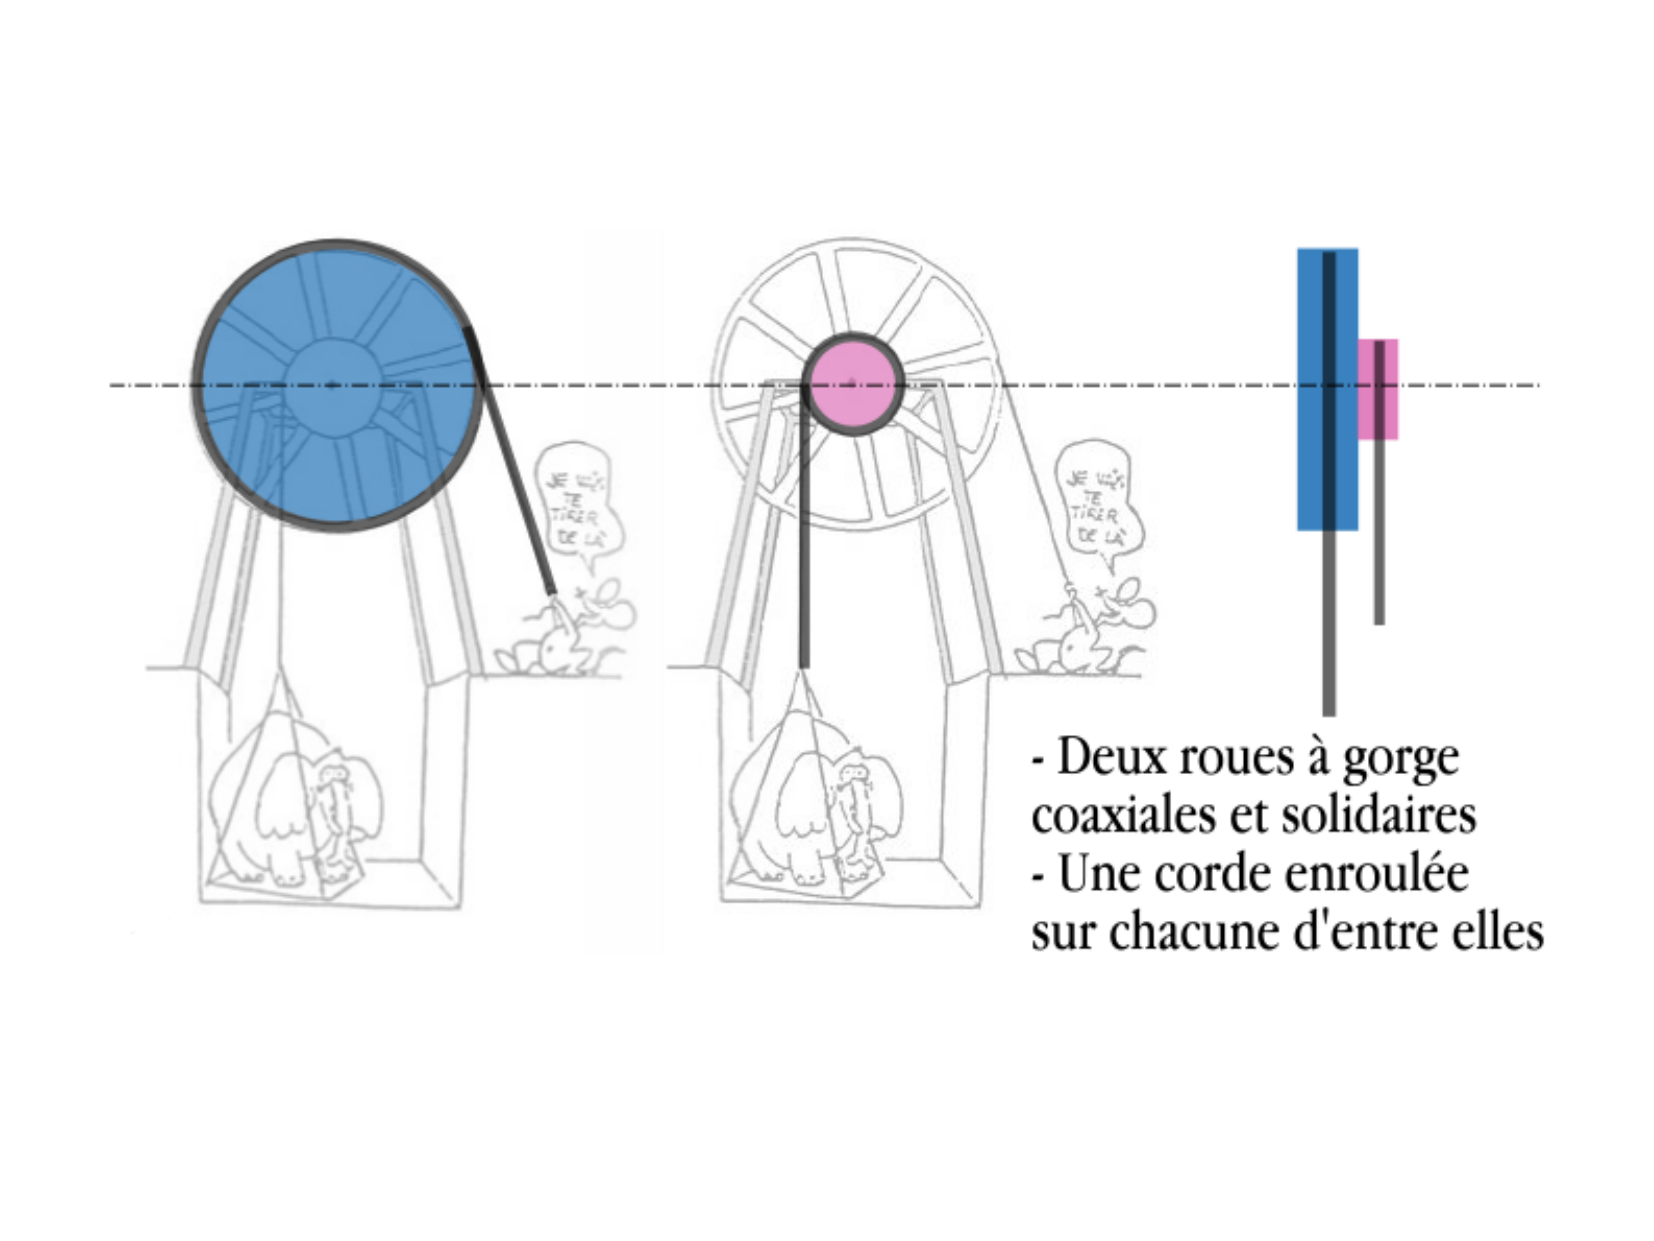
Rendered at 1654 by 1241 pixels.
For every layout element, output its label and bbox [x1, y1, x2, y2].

picture [106, 206, 1565, 966]
